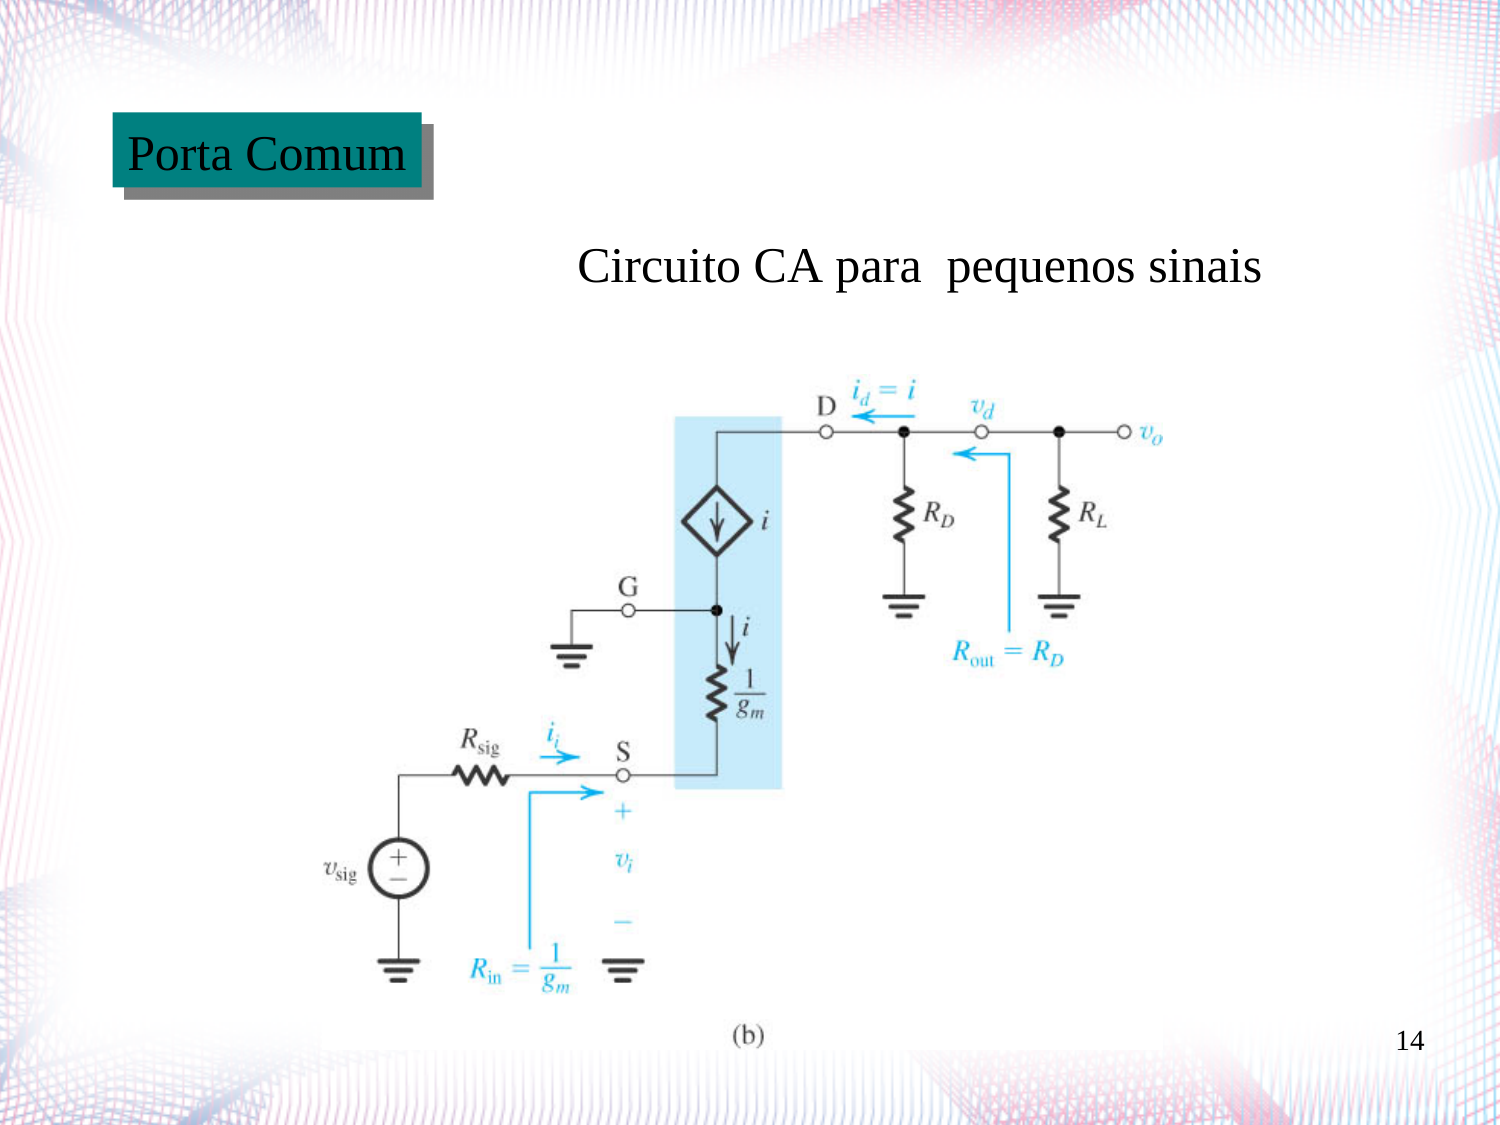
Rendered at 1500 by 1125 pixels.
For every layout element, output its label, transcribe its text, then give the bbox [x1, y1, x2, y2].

text_box Circuito CA para pequenos sinais [562, 225, 1313, 300]
picture [0, 0, 1500, 1125]
text_box Porta Comum [112, 112, 421, 188]
